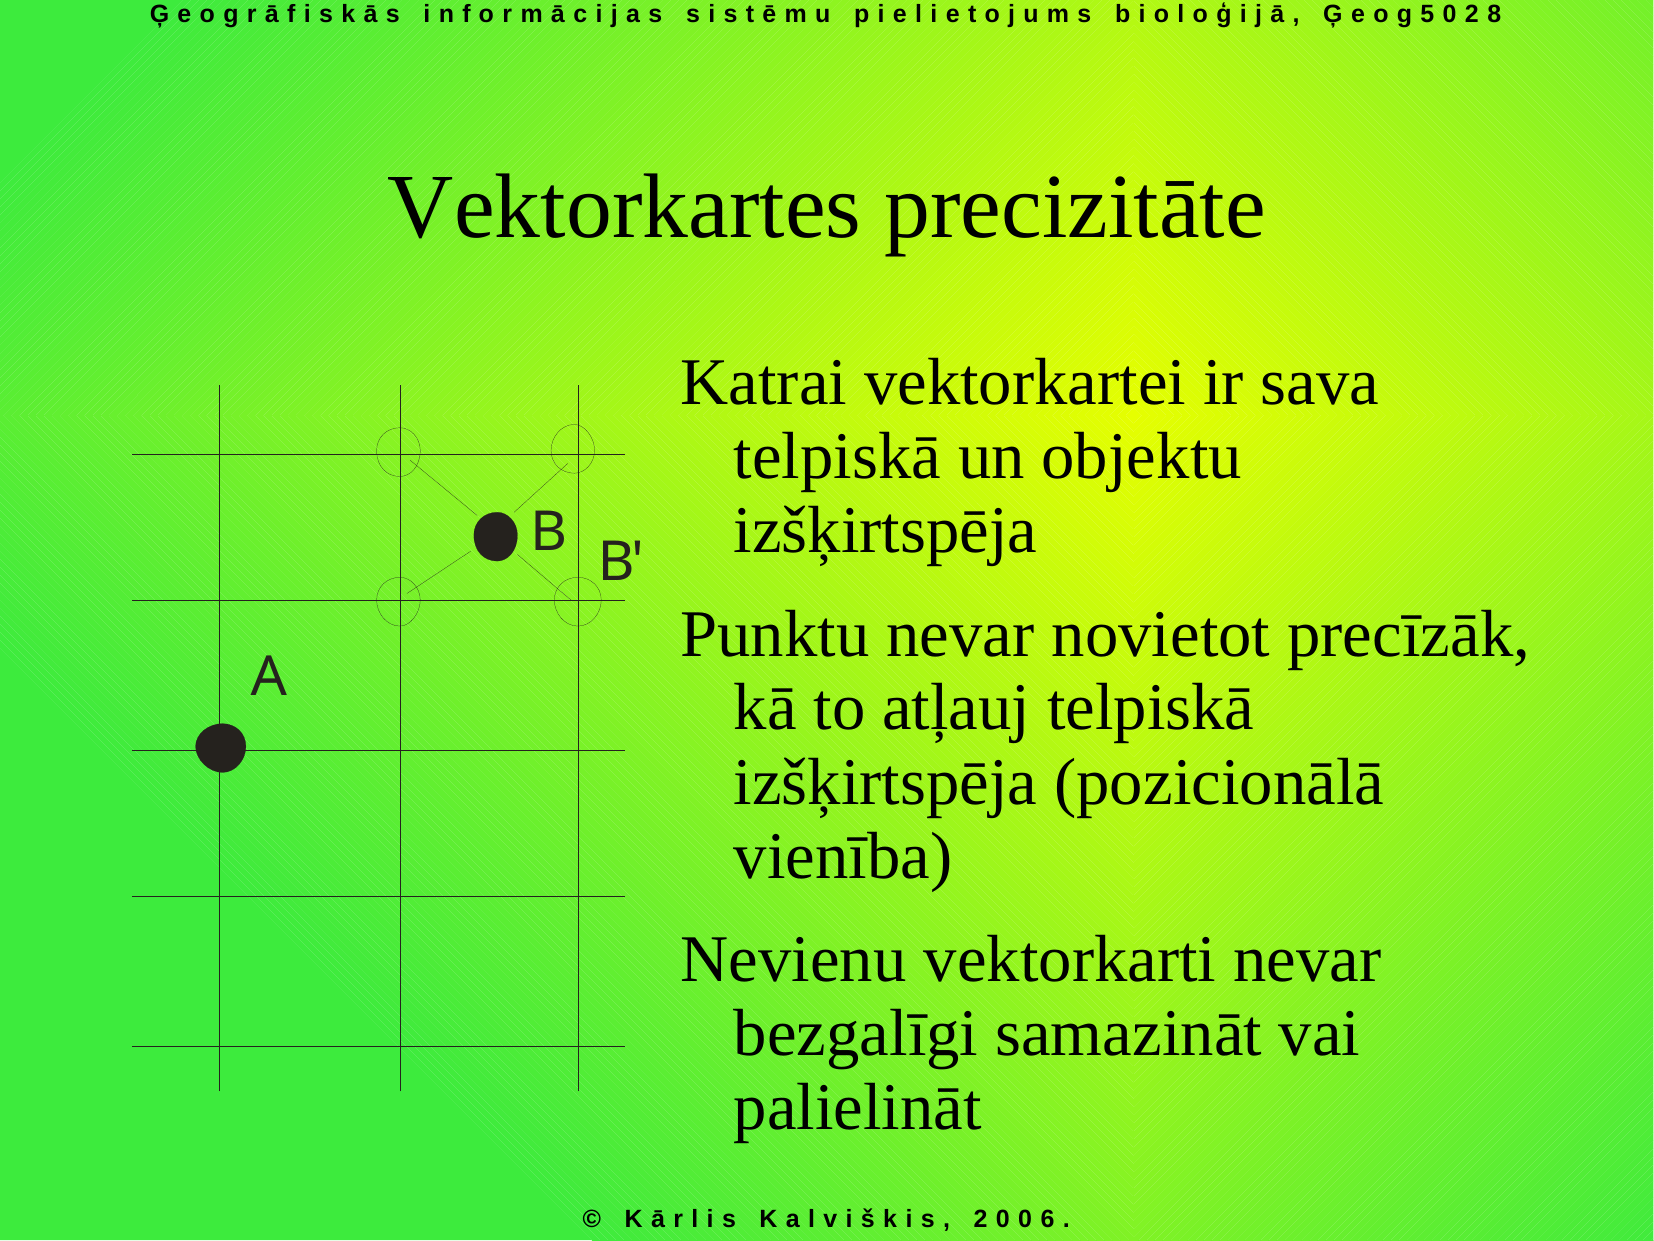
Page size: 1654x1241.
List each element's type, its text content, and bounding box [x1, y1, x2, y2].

title Vektorkartes precizitāte [121, 102, 1534, 311]
list Katrai vektorkartei ir sava telpiskā un objektu izšķirtspēja Punktu nevar novietot precīzāk, kā to atļauj telpiskā izšķirtspēja (pozicionālā vienība) Nevienu vektorkarti nevar bezgalīgi samazināt vai palielināt [662, 344, 1535, 1145]
picture [128, 382, 652, 1097]
